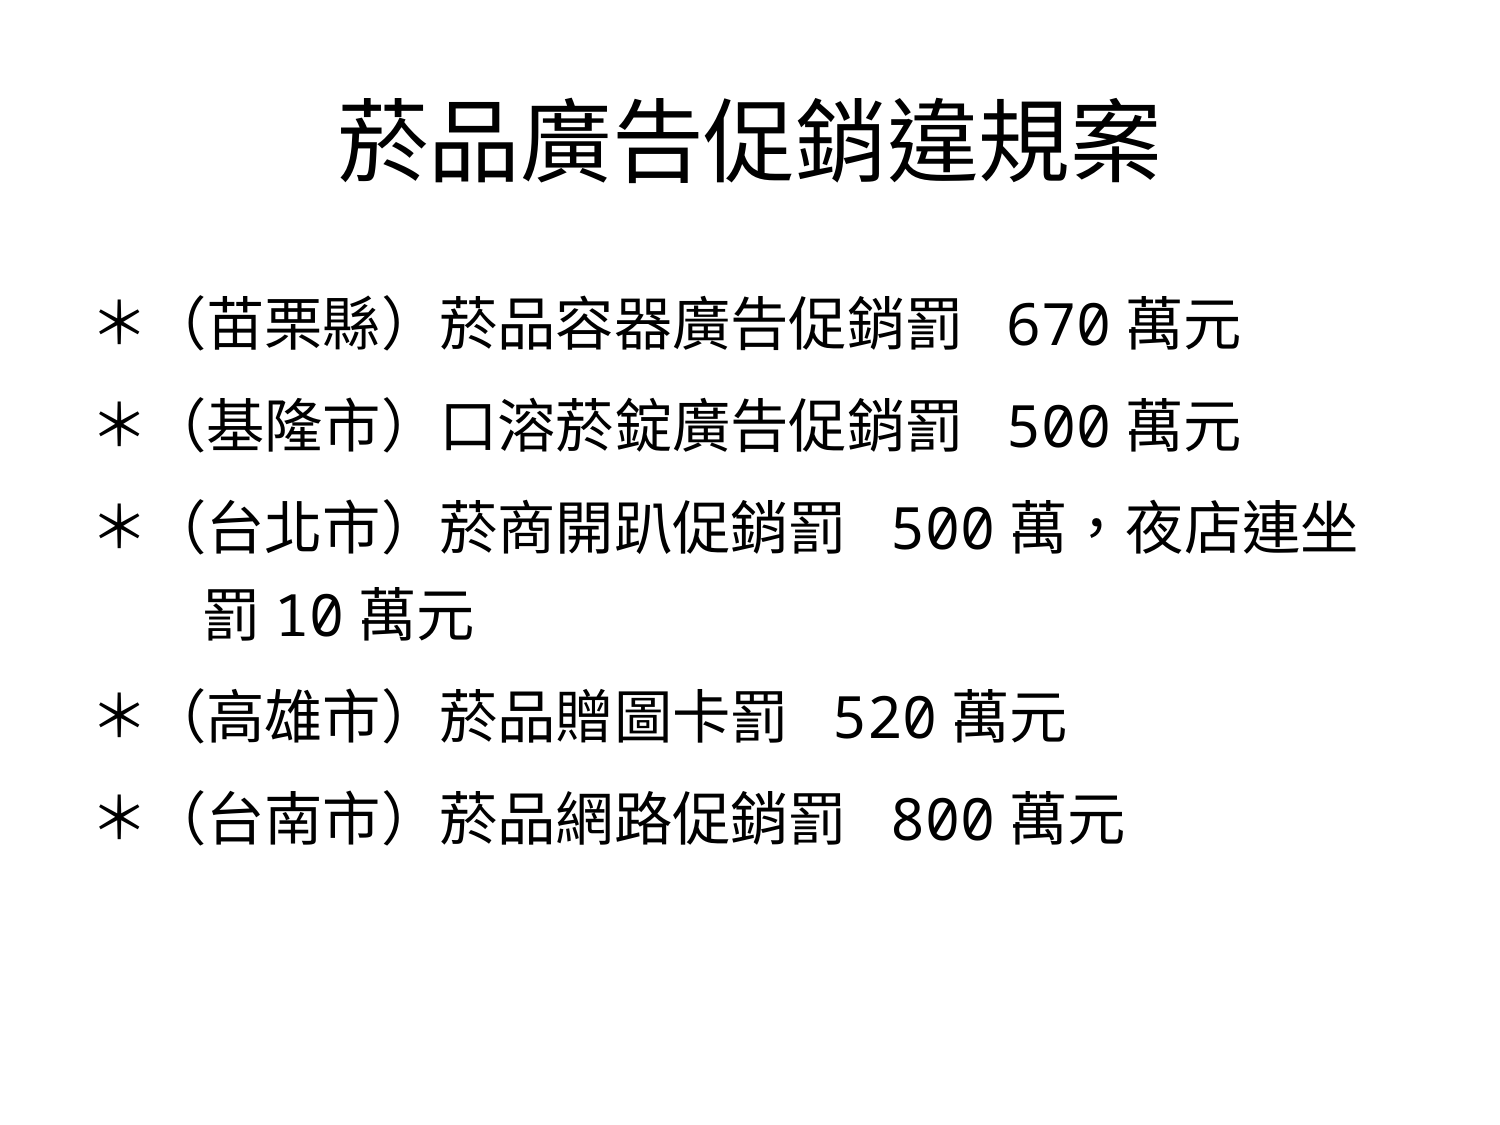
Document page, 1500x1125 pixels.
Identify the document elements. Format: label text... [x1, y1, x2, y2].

list （苗栗縣）菸品容器廣告促銷罰 670萬元 （基隆市）口溶菸錠廣告促銷罰 500萬元 （台北市）菸商開趴促銷罰 500萬，夜店連坐罰10萬元 （高雄市）菸品贈圖卡罰 520萬元 （台南市）菸品網路促銷罰 800萬元 [75, 262, 1426, 1005]
title 菸品廣告促銷違規案 [75, 45, 1426, 233]
